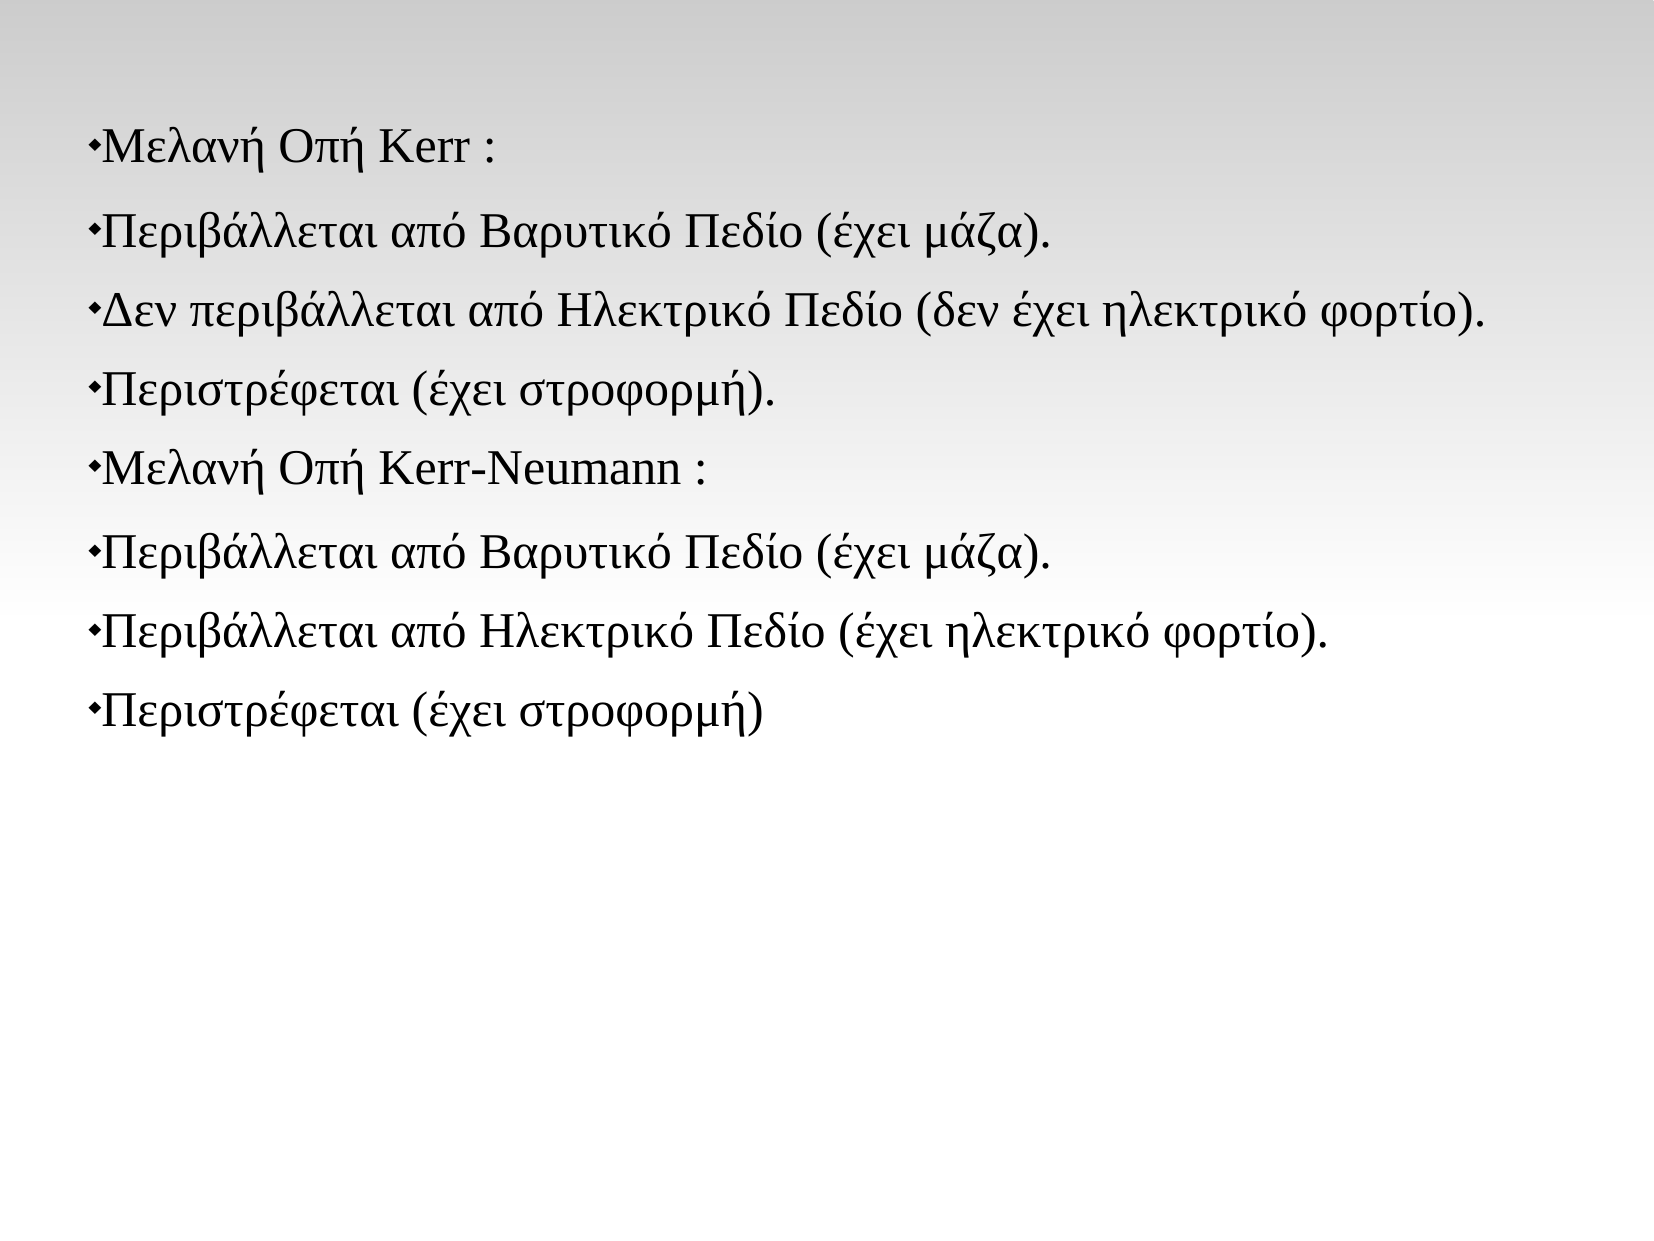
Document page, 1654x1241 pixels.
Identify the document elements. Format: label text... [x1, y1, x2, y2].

list Μελανή Οπή Kerr : Περιβάλλεται από Βαρυτικό Πεδίο (έχει μάζα). Δεν περιβάλλεται από Ηλεκτρικό Πεδίο (δεν έχει ηλεκτρικό φορτίο). Περιστρέφεται (έχει στροφορμή). Μελανή Οπή Kerr-Neumann : Περιβάλλεται από Βαρυτικό Πεδίο (έχει μάζα). Περιβάλλεται από Ηλεκτρικό Πεδίο (έχει ηλεκτρικό φορτίο). Περιστρέφεται (έχει στροφορμή) [88, 118, 1571, 1094]
